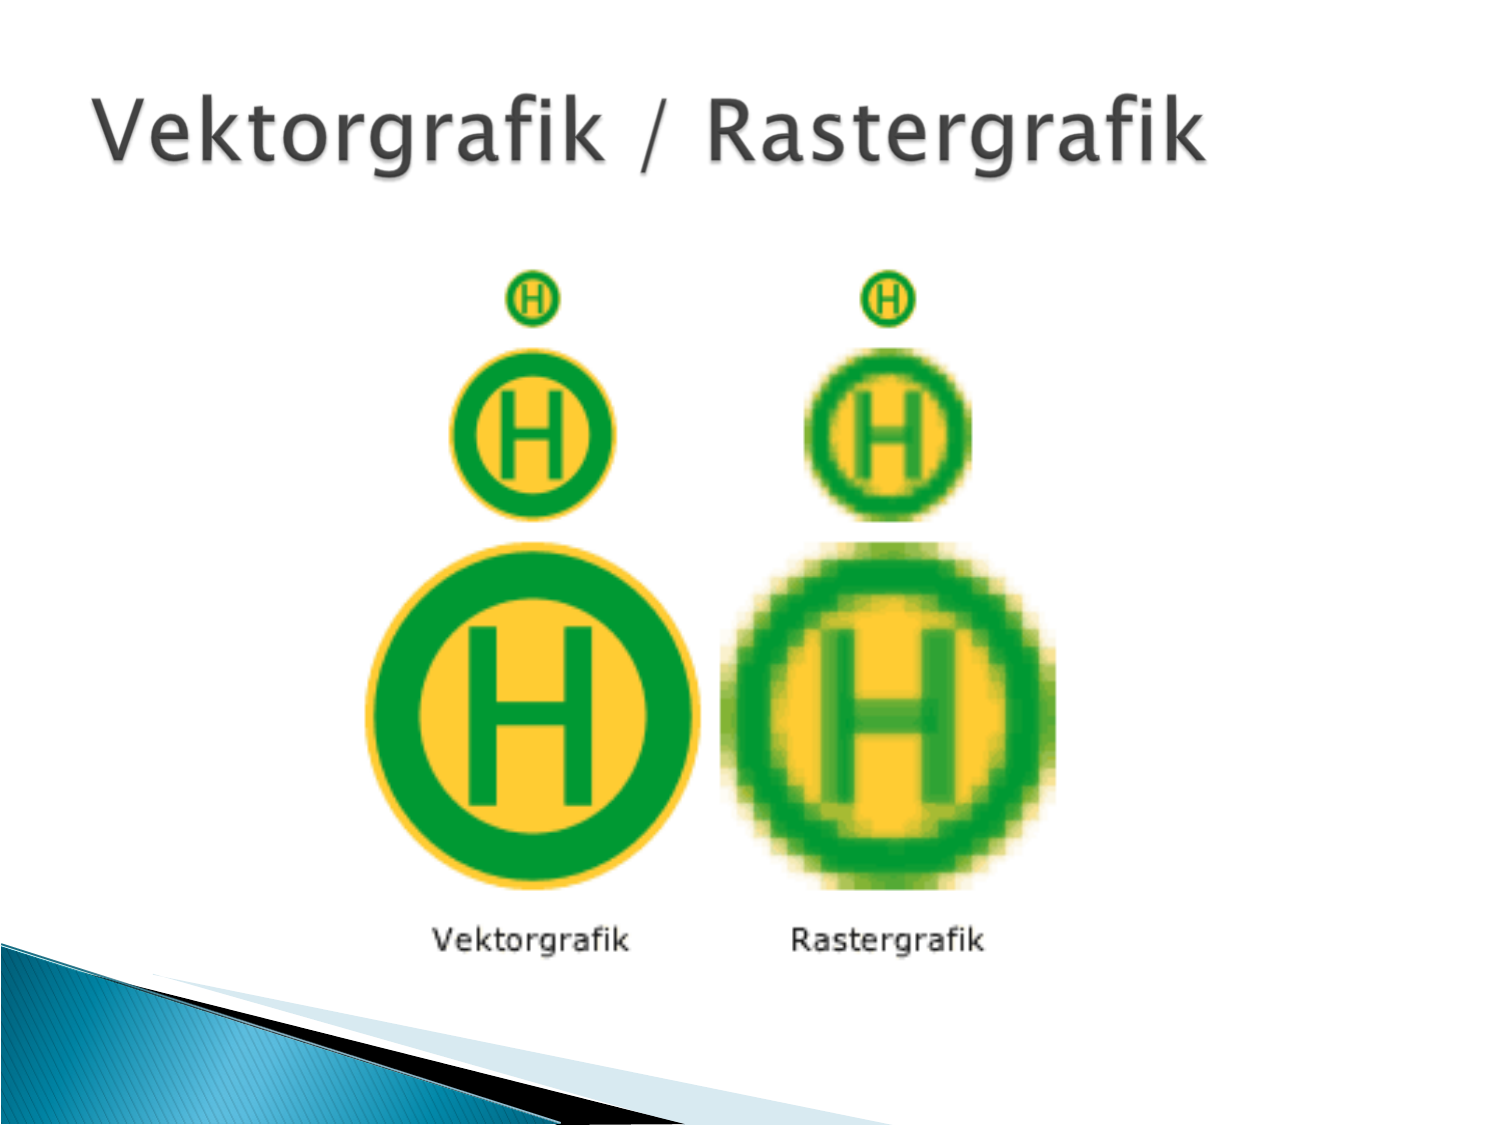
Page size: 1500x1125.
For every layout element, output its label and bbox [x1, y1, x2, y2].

text_box [32, 43, 1427, 235]
picture [0, 236, 1093, 1125]
